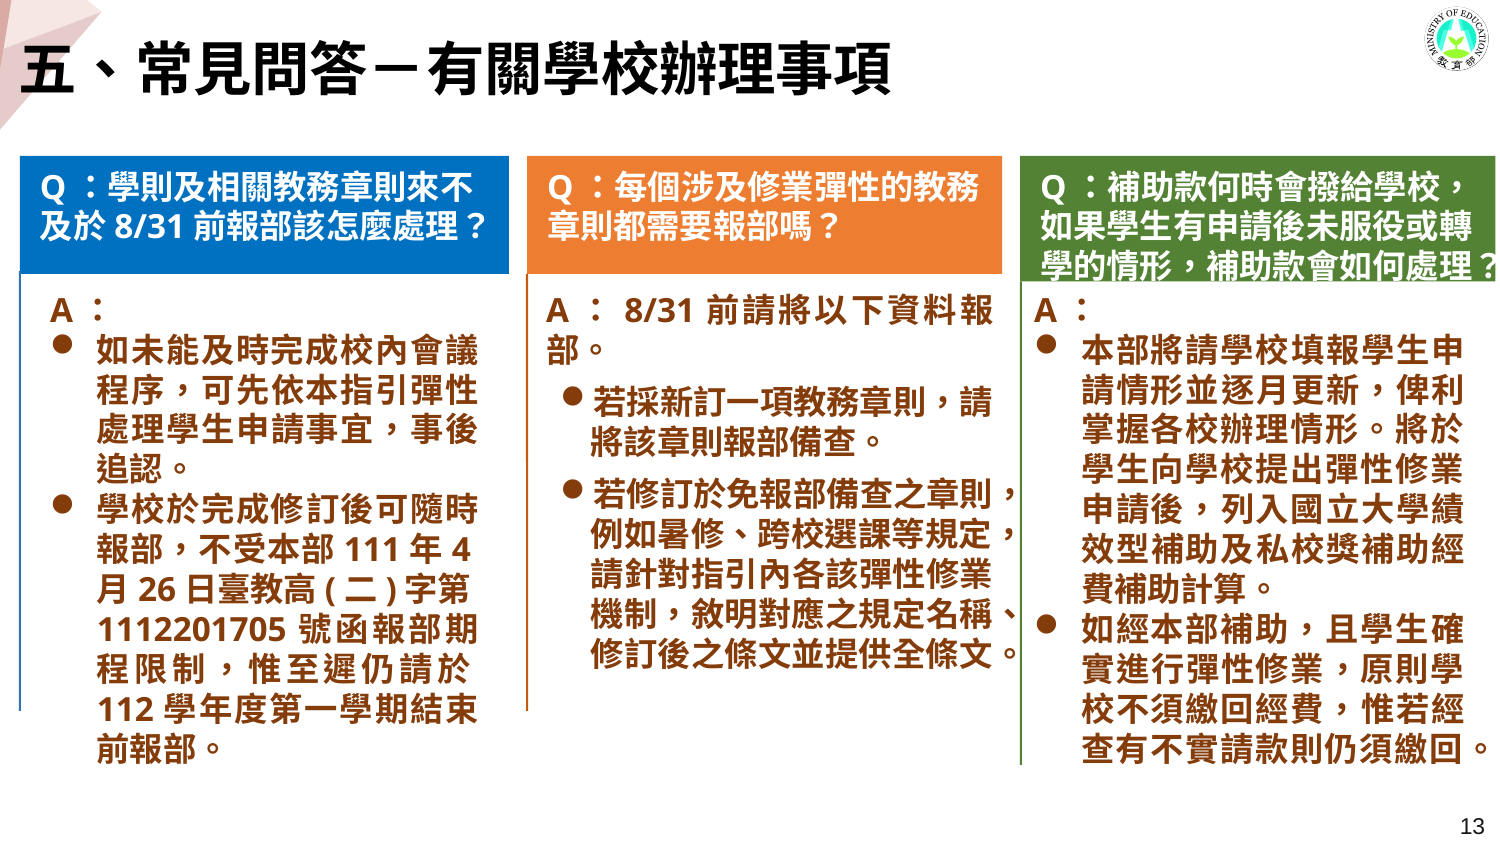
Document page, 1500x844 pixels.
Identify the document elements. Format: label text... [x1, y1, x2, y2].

text_box A： 本部將請學校填報學生申請情形並逐月更新，俾利掌握各校辦理情形。將於學生向學校提出彈性修業申請後，列入國立大學績效型補助及私校獎補助經費補助計算。 如經本部補助，且學生確實進行彈性修業，原則學校不須繳回經費，惟若經查有不實請款則仍須繳回。 [1019, 282, 1480, 776]
text_box Q：補助款何時會撥給學校，如果學生有申請後未服役或轉學的情形，補助款會如何處理？ [1020, 155, 1496, 282]
text_box [0, 0, 102, 130]
text_box A：8/31前請將以下資料報部。 若採新訂一項教務章則，請將該章則報部備查。 若修訂於免報部備查之章則，例如暑修、跨校選課等規定，請針對指引內各該彈性修業機制，敘明對應之規定名稱、修訂後之條文並提供全條文。 [531, 281, 1008, 681]
text_box Q：學則及相關教務章則來不及於8/31前報部該怎麼處理？ [19, 155, 509, 274]
text_box A： 如未能及時完成校內會議程序，可先依本指引彈性處理學生申請事宜，事後追認。 學校於完成修訂後可隨時報部，不受本部111年4月26日臺教高(二)字第1112201705號函報部期程限制，惟至遲仍請於112學年度第一學期結束前報部。 [35, 281, 494, 776]
text_box Q：每個涉及修業彈性的教務章則都需要報部嗎？ [527, 155, 1003, 274]
title 五、常見問答－有關學校辦理事項 [3, 22, 1480, 120]
picture [1429, 6, 1489, 61]
